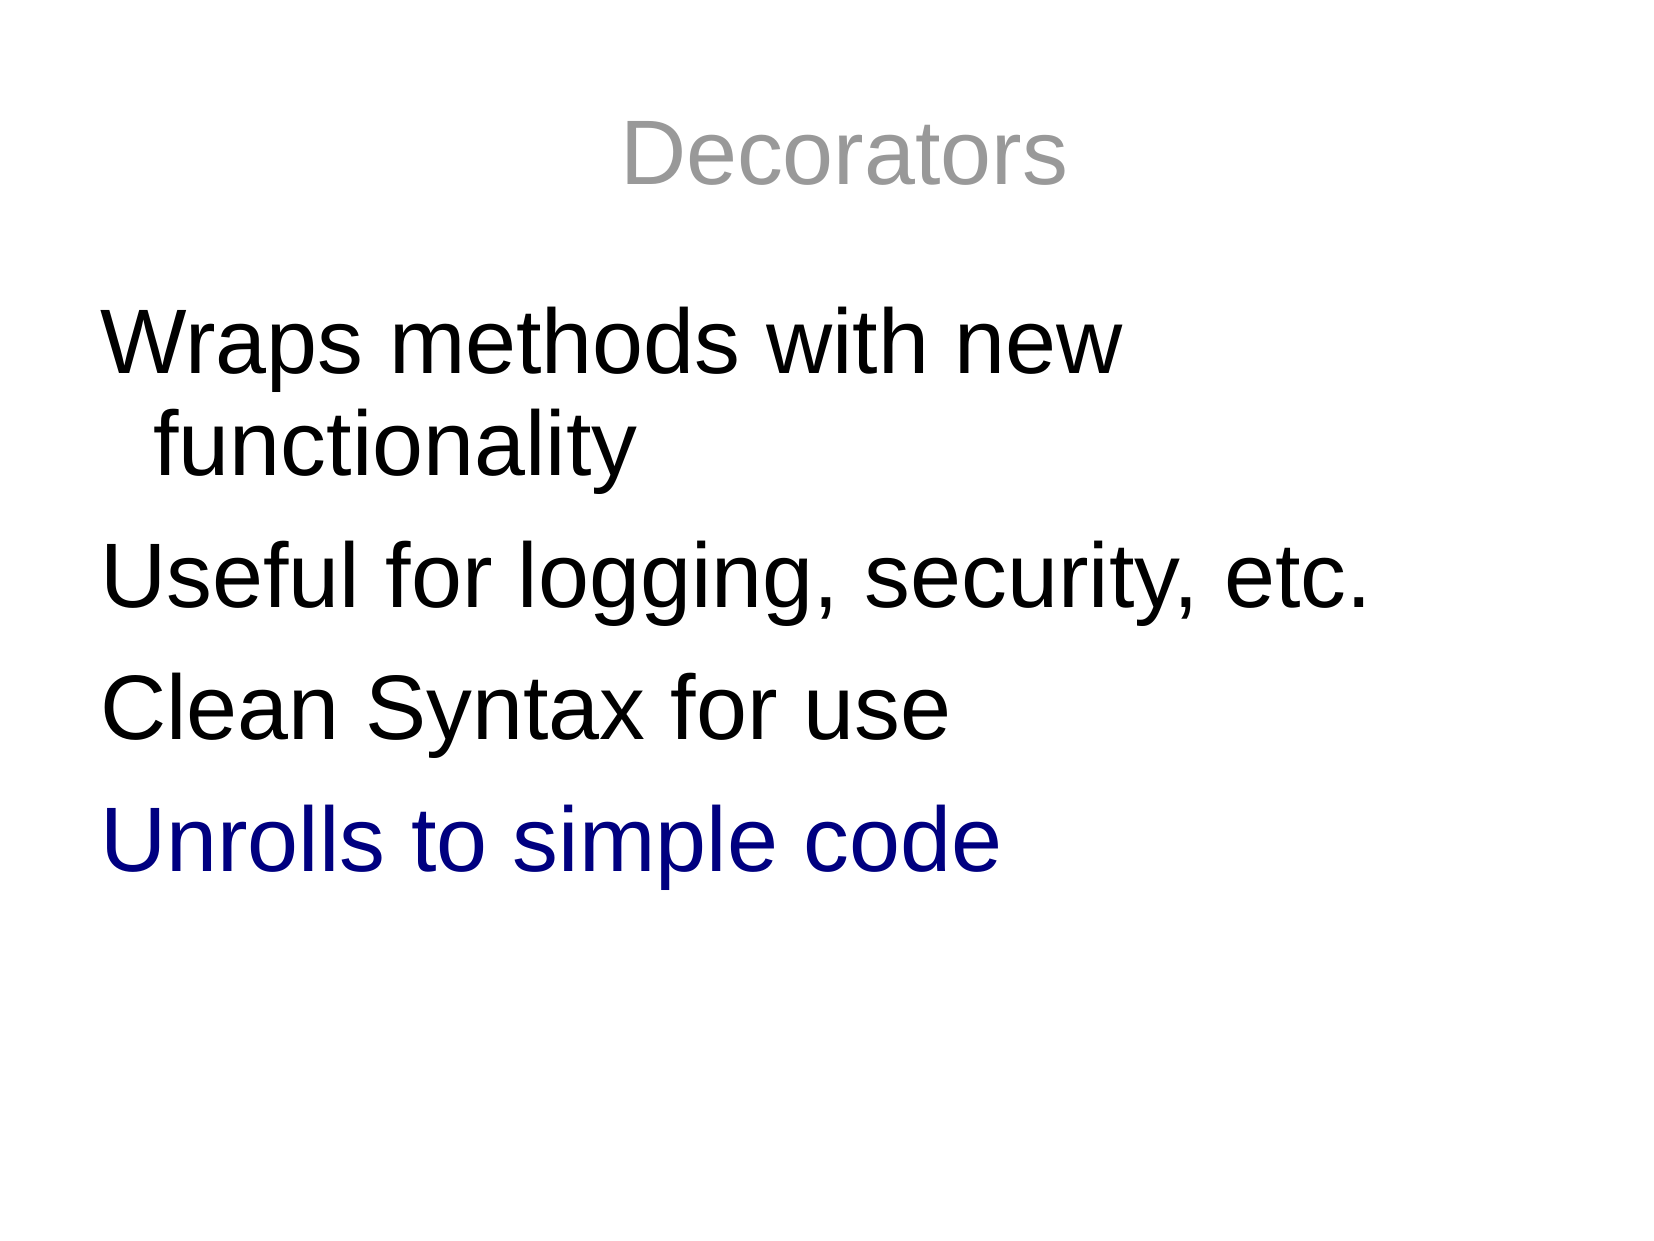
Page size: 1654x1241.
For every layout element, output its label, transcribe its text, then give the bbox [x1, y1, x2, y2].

title Decorators [82, 49, 1571, 257]
list Wraps methods with new functionality Useful for logging, security, etc. Clean Syntax for use Unrolls to simple code [82, 290, 1571, 1094]
